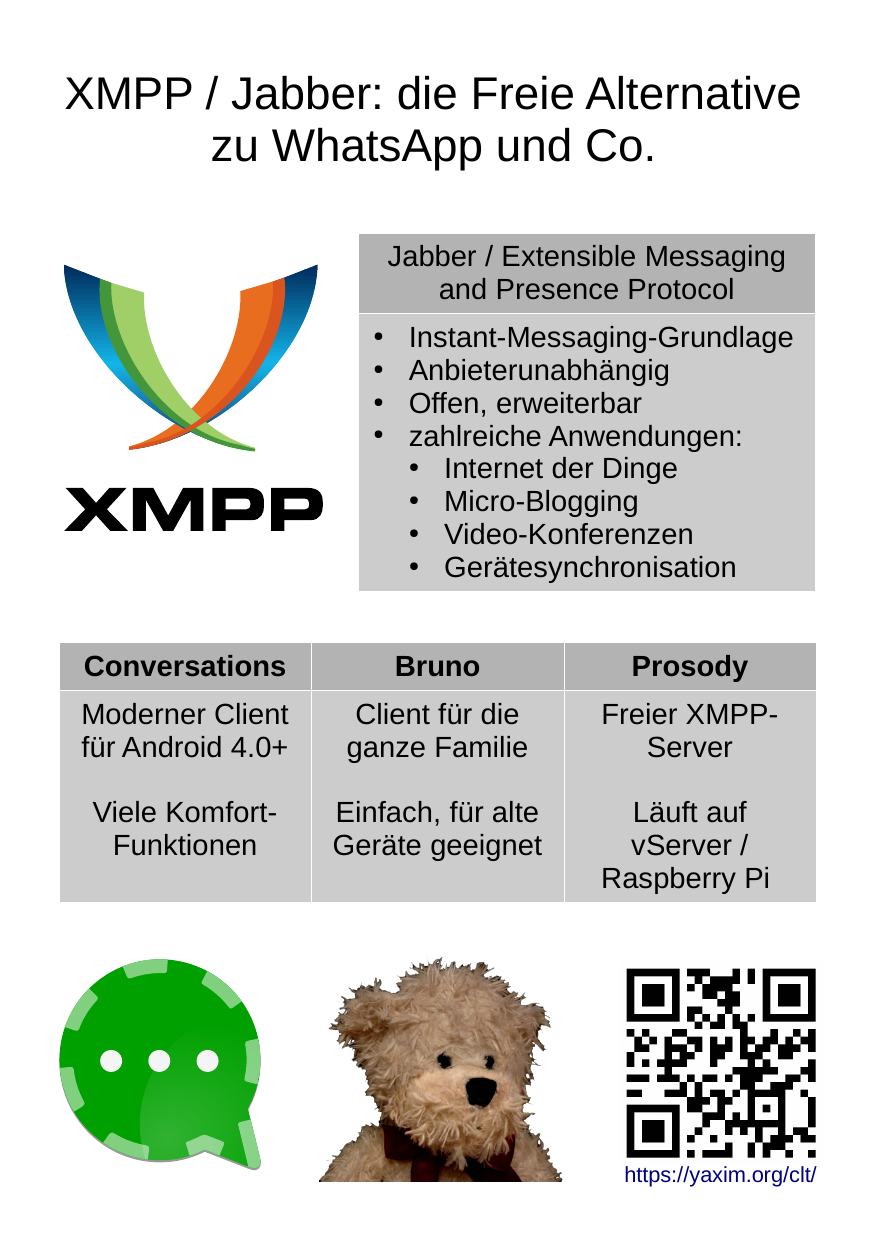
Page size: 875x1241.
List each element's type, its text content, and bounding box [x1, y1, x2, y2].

table_header Conversations [60, 643, 311, 690]
table_cell Moderner Client für Android 4.0+ Viele Komfort-Funktionen [60, 691, 311, 902]
subtitle [379, 187, 841, 629]
table_cell Freier XMPP-Server Läuft auf vServer / Raspberry Pi [565, 691, 816, 902]
title XMPP / Jabber: die Freie Alternative zu WhatsApp und Co. [58, 60, 809, 179]
table_header Prosody [565, 643, 816, 690]
picture [63, 264, 324, 532]
picture [54, 958, 266, 1171]
table_header Jabber / Extensible Messaging and Presence Protocol [359, 234, 815, 313]
picture [619, 961, 823, 1165]
table_header Bruno [312, 643, 564, 690]
table_cell Client für die ganze Familie Einfach, für alte Geräte geeignet [312, 691, 564, 902]
table_cell Instant-Messaging-Grundlage Anbieterunabhängig Offen, erweiterbar zahlreiche Anwendungen: Internet der Dinge Micro-Blogging Video-Konferenzen Gerätesynchronisation [359, 314, 815, 591]
picture [319, 937, 564, 1182]
